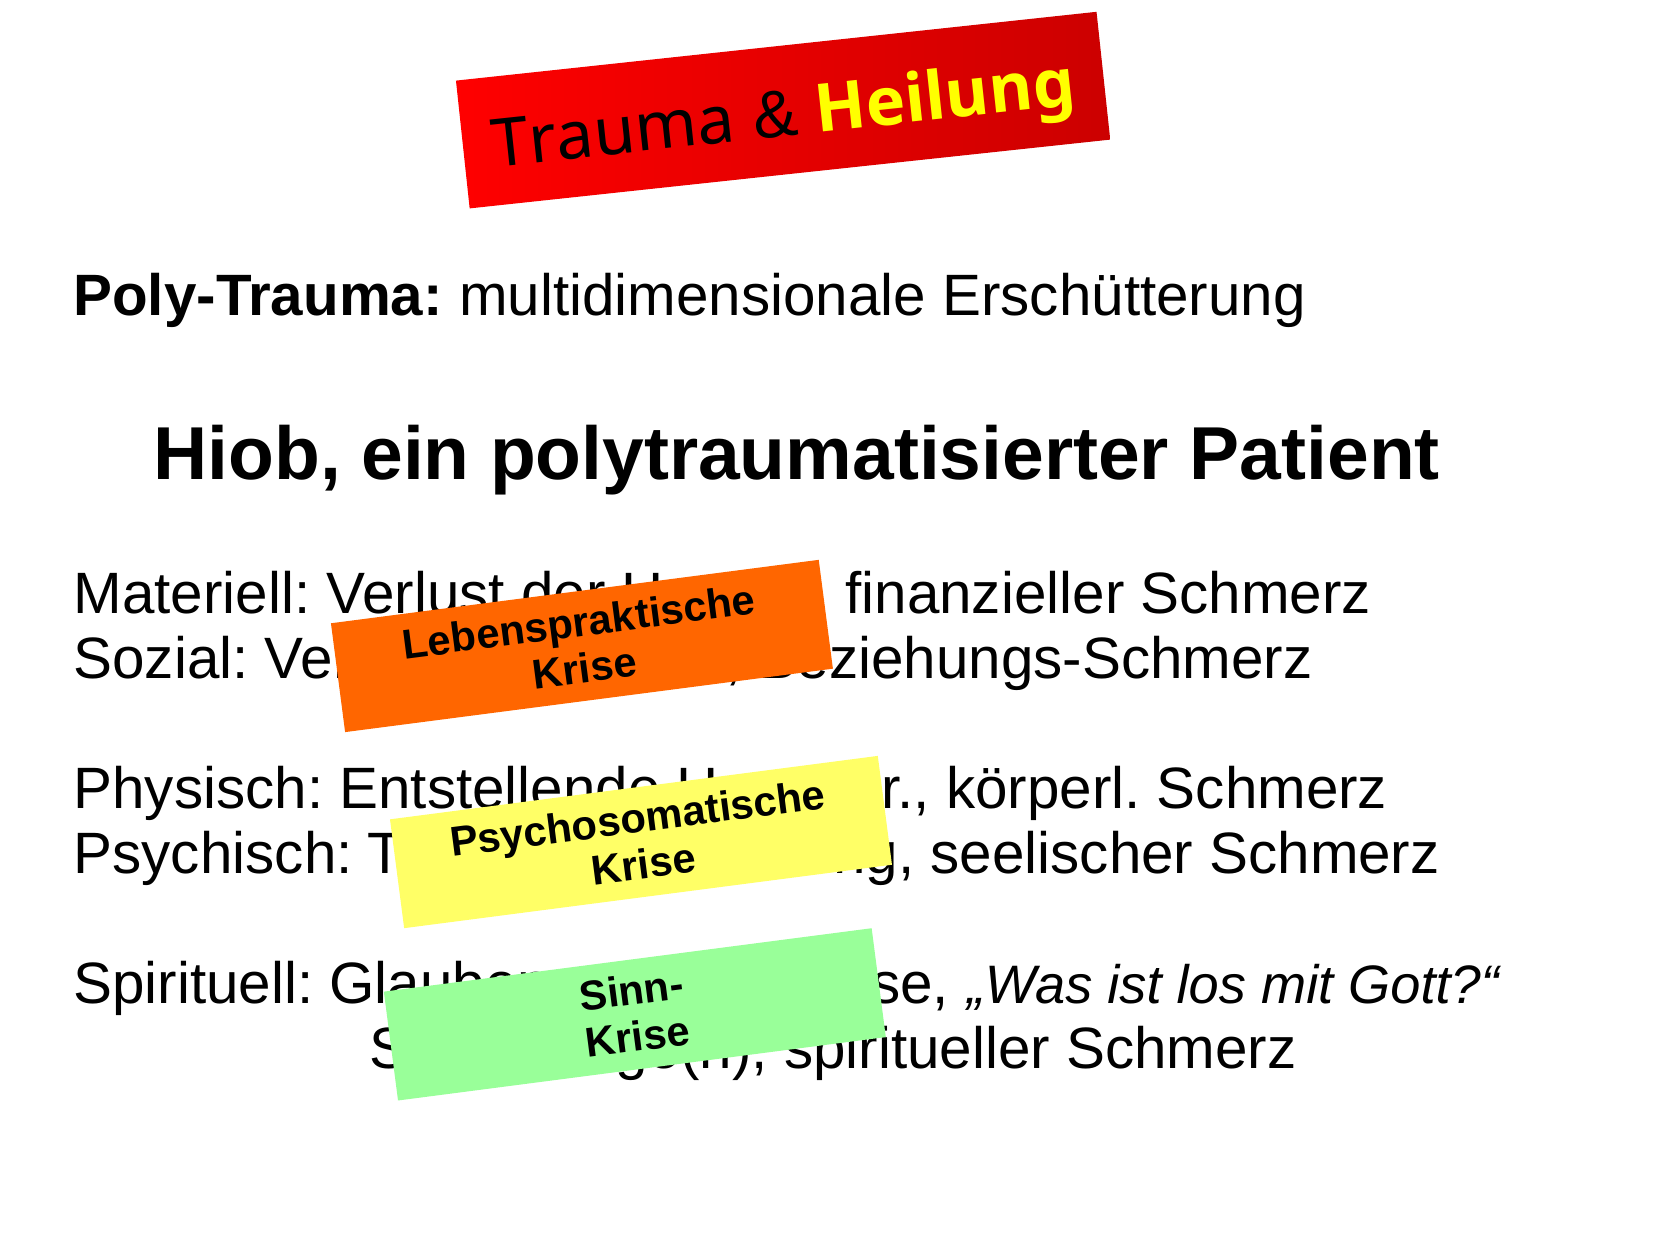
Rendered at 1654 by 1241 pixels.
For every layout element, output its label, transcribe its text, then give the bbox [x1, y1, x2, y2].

title Trauma & Heilung [455, 11, 1111, 209]
text_box Poly-Trauma: multidimensionale Erschütterung Hiob, ein polytraumatisierter Patient Materiell: Verlust der Herden, finanzieller Schmerz Sozial: Verlust der Kinder, Beziehungs-Schmerz Physisch: Entstellende Hauterkr., körperl. Schmerz Psychisch: Trauer, Verzweiflung, seelischer Schmerz Spirituell: Glaubenszweifel, -krise, „Was ist los mit Gott?“ Schuldfrage(n), spiritueller Schmerz [59, 254, 1536, 1153]
text_box Psychosomatische Krise [390, 755, 892, 929]
text_box Lebenspraktische Krise [330, 559, 833, 733]
text_box Sinn- Krise [383, 928, 886, 1101]
